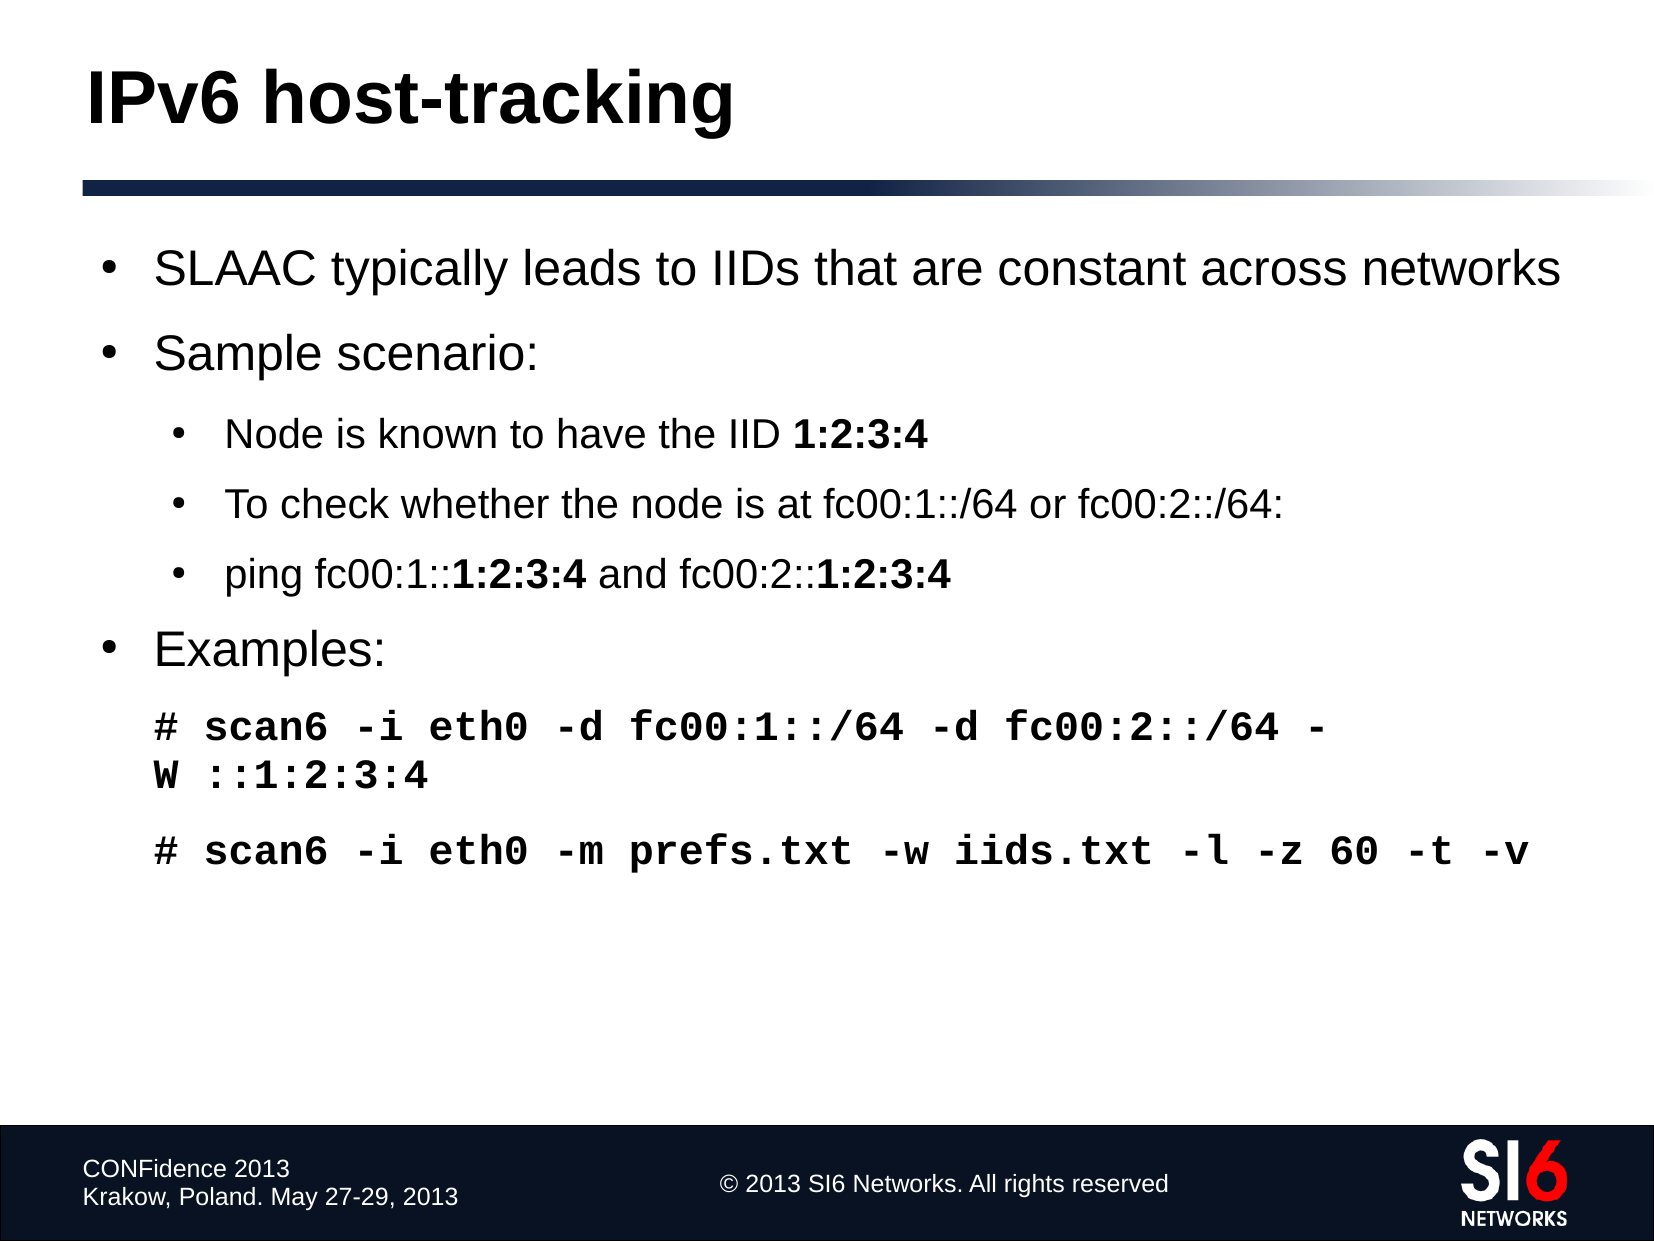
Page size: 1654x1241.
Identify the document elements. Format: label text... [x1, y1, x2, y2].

title IPv6 host-tracking [86, 30, 1576, 166]
list SLAAC typically leads to IIDs that are constant across networks Sample scenario: Node is known to have the IID 1:2:3:4 To check whether the node is at fc00:1::/64 or fc00:2::/64: ping fc00:1::1:2:3:4 and fc00:2::1:2:3:4 Examples: # scan6 -i eth0 -d fc00:1::/64 -d fc00:2::/64 -W ::1:2:3:4 # scan6 -i eth0 -m prefs.txt -w iids.txt -l -z 60 -t -v [82, 240, 1571, 1059]
picture [1461, 1139, 1567, 1226]
